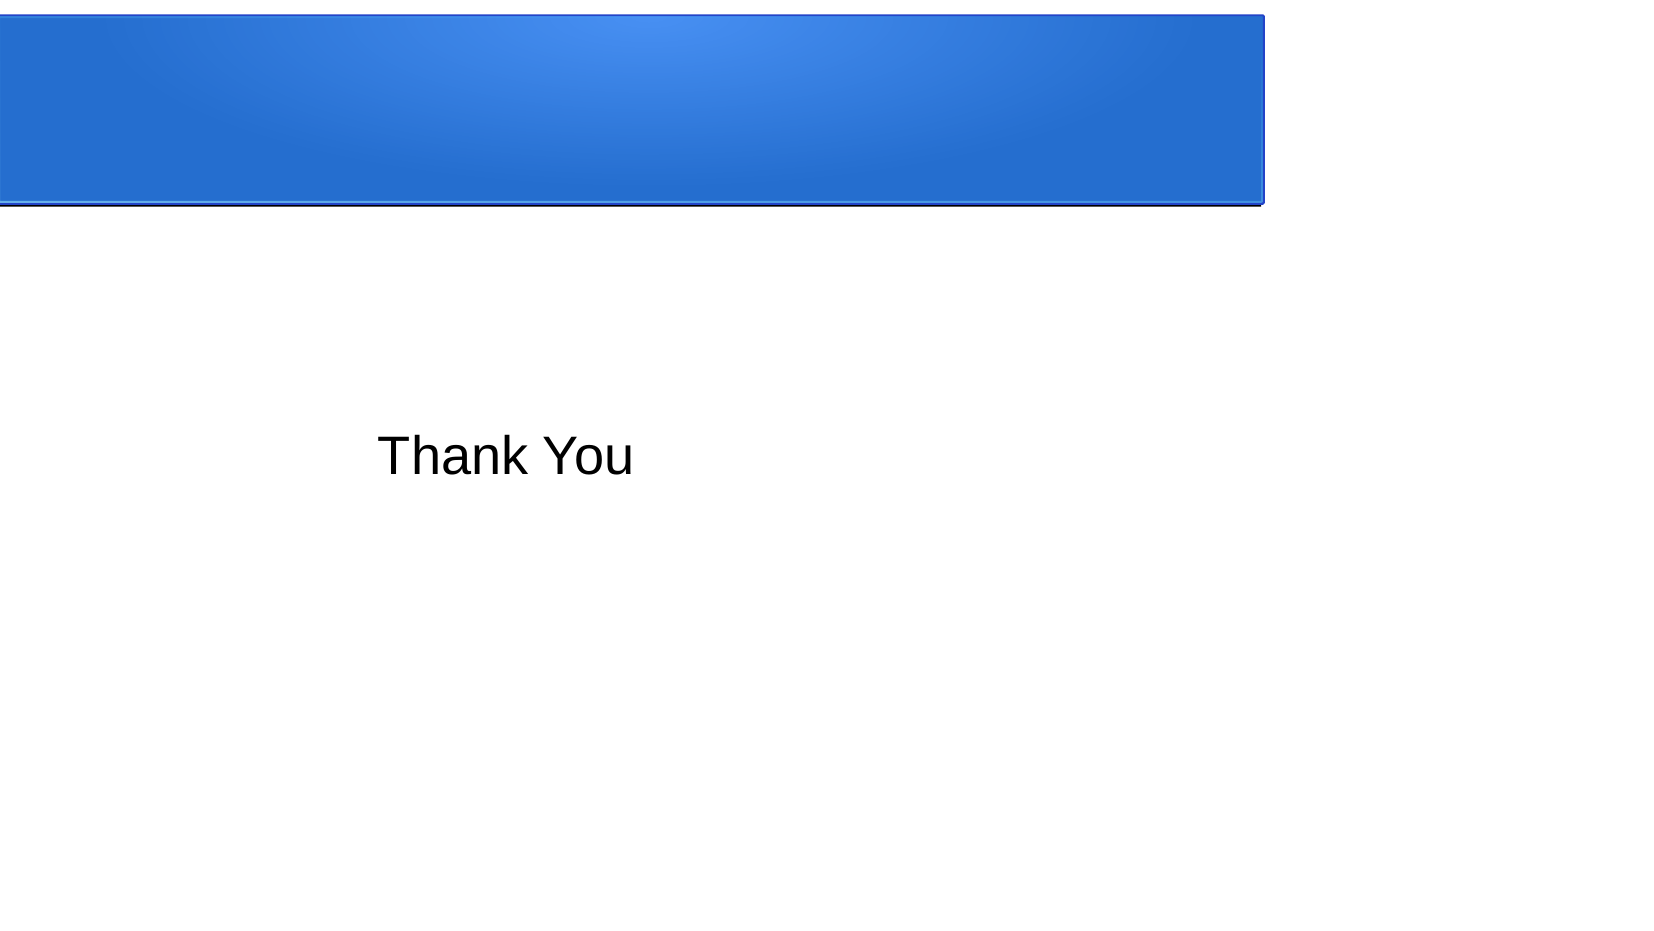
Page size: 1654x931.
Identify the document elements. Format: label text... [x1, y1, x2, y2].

list Thank You [307, 425, 1654, 931]
